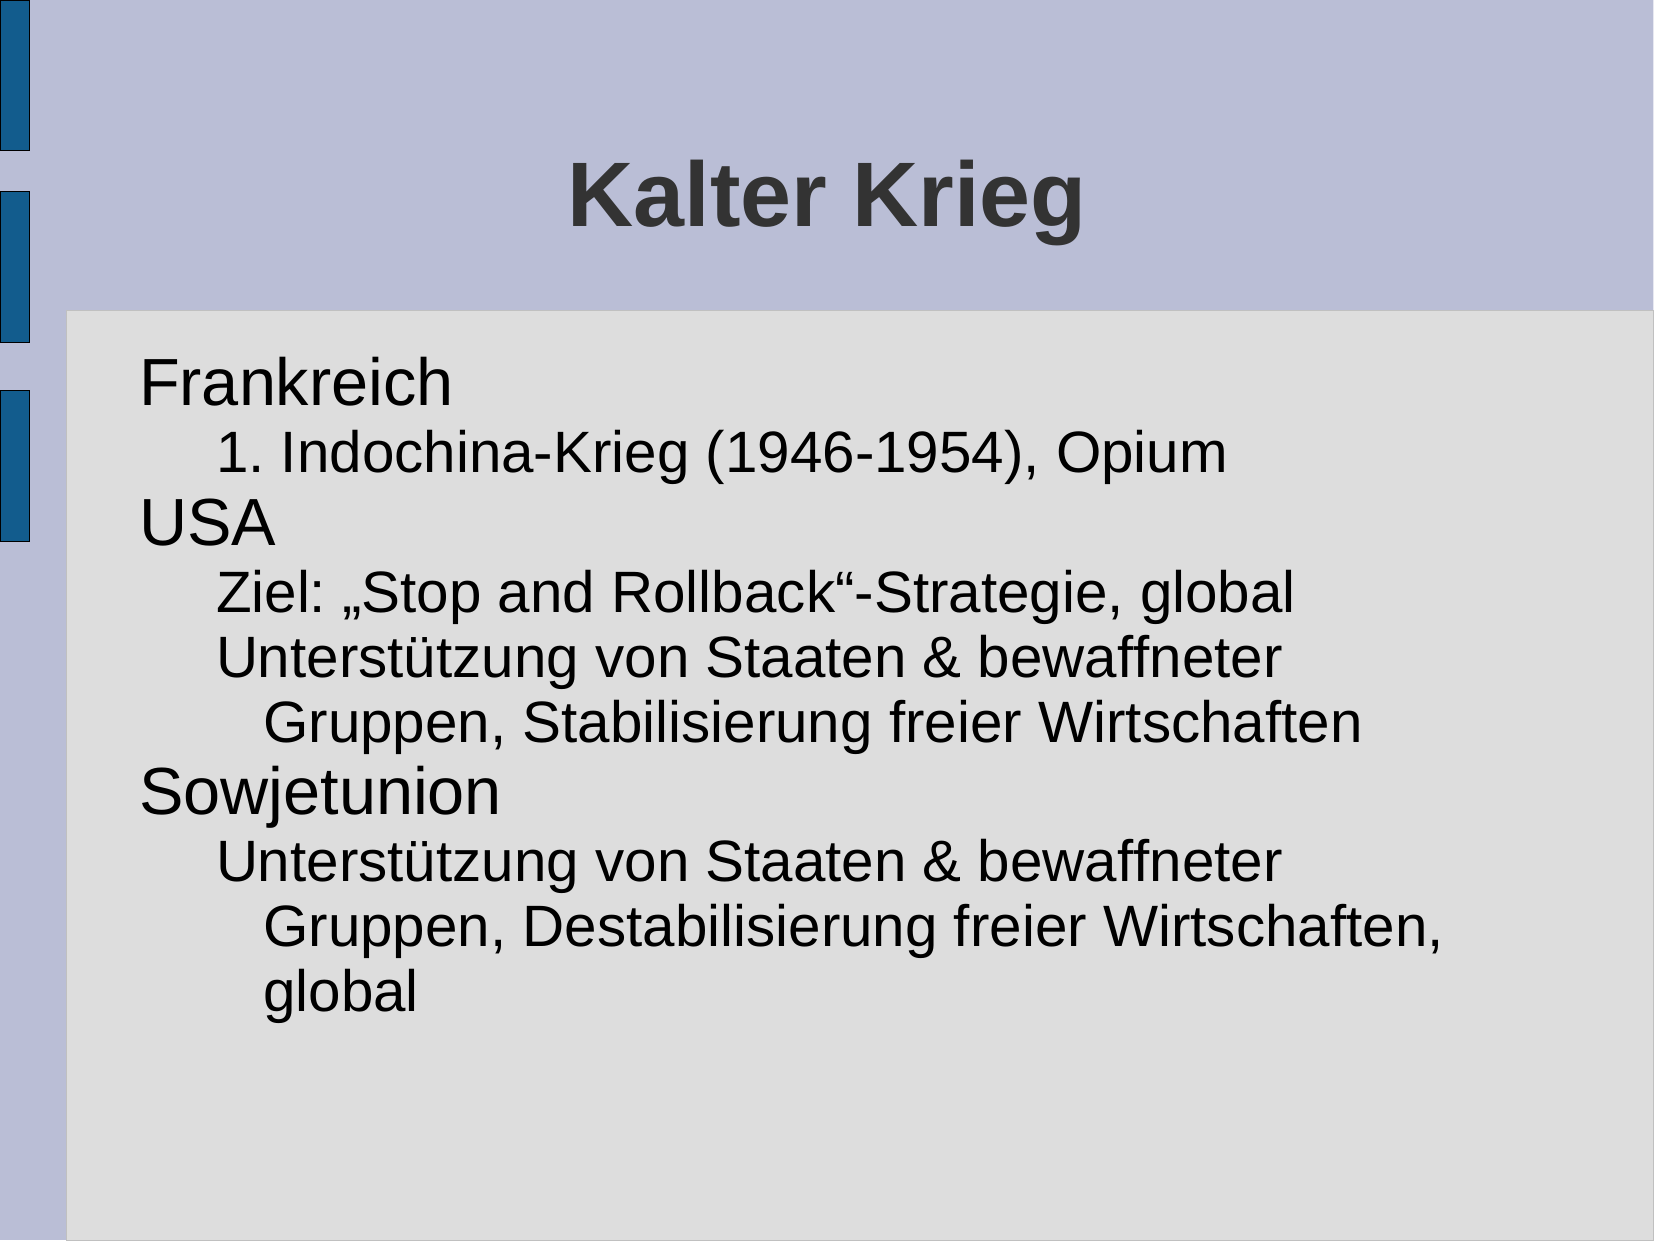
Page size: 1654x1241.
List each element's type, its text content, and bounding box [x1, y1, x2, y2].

list Frankreich 1. Indochina-Krieg (1946-1954), Opium USA Ziel: „Stop and Rollback“-Strategie, global Unterstützung von Staaten & bewaffneter Gruppen, Stabilisierung freier Wirtschaften Sowjetunion Unterstützung von Staaten & bewaffneter Gruppen, Destabilisierung freier Wirtschaften, global [121, 344, 1534, 1127]
title Kalter Krieg [121, 91, 1534, 299]
